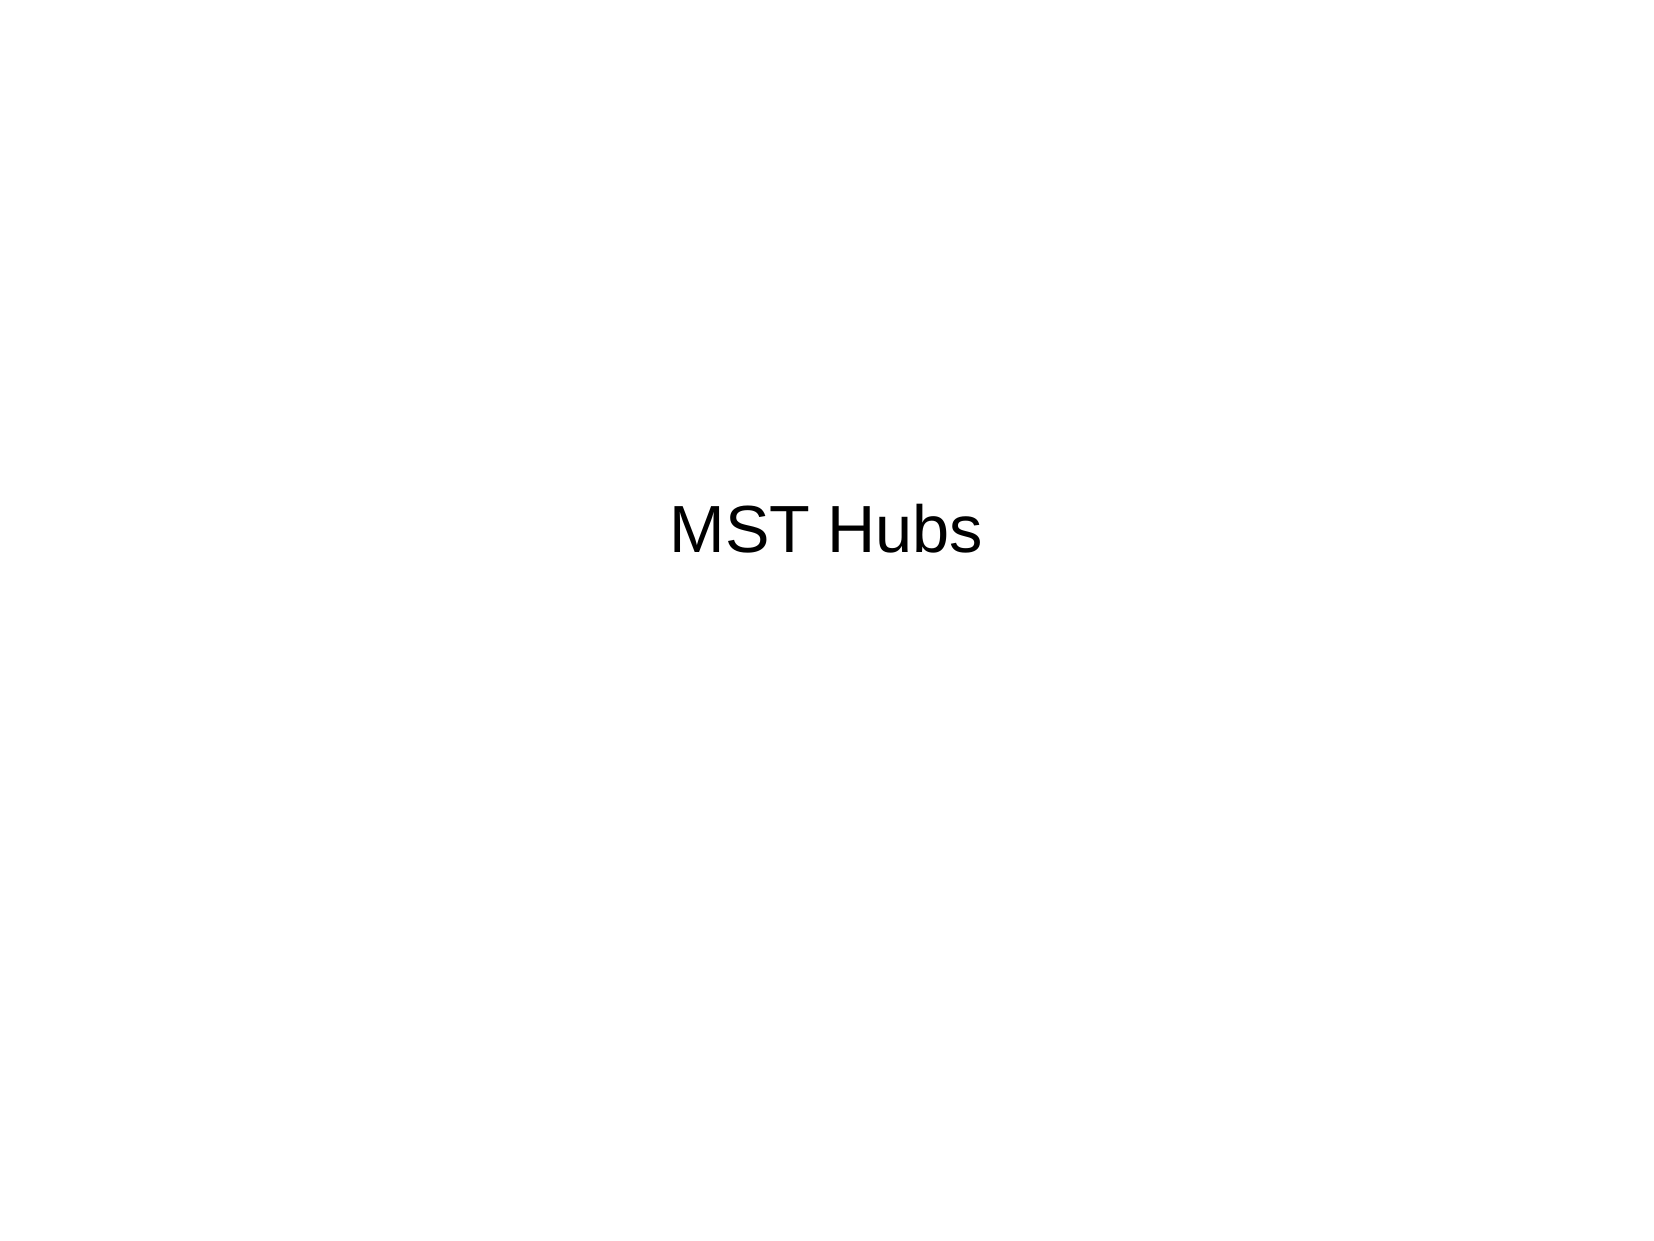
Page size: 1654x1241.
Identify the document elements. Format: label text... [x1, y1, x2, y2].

subtitle MST Hubs [82, 49, 1571, 1010]
